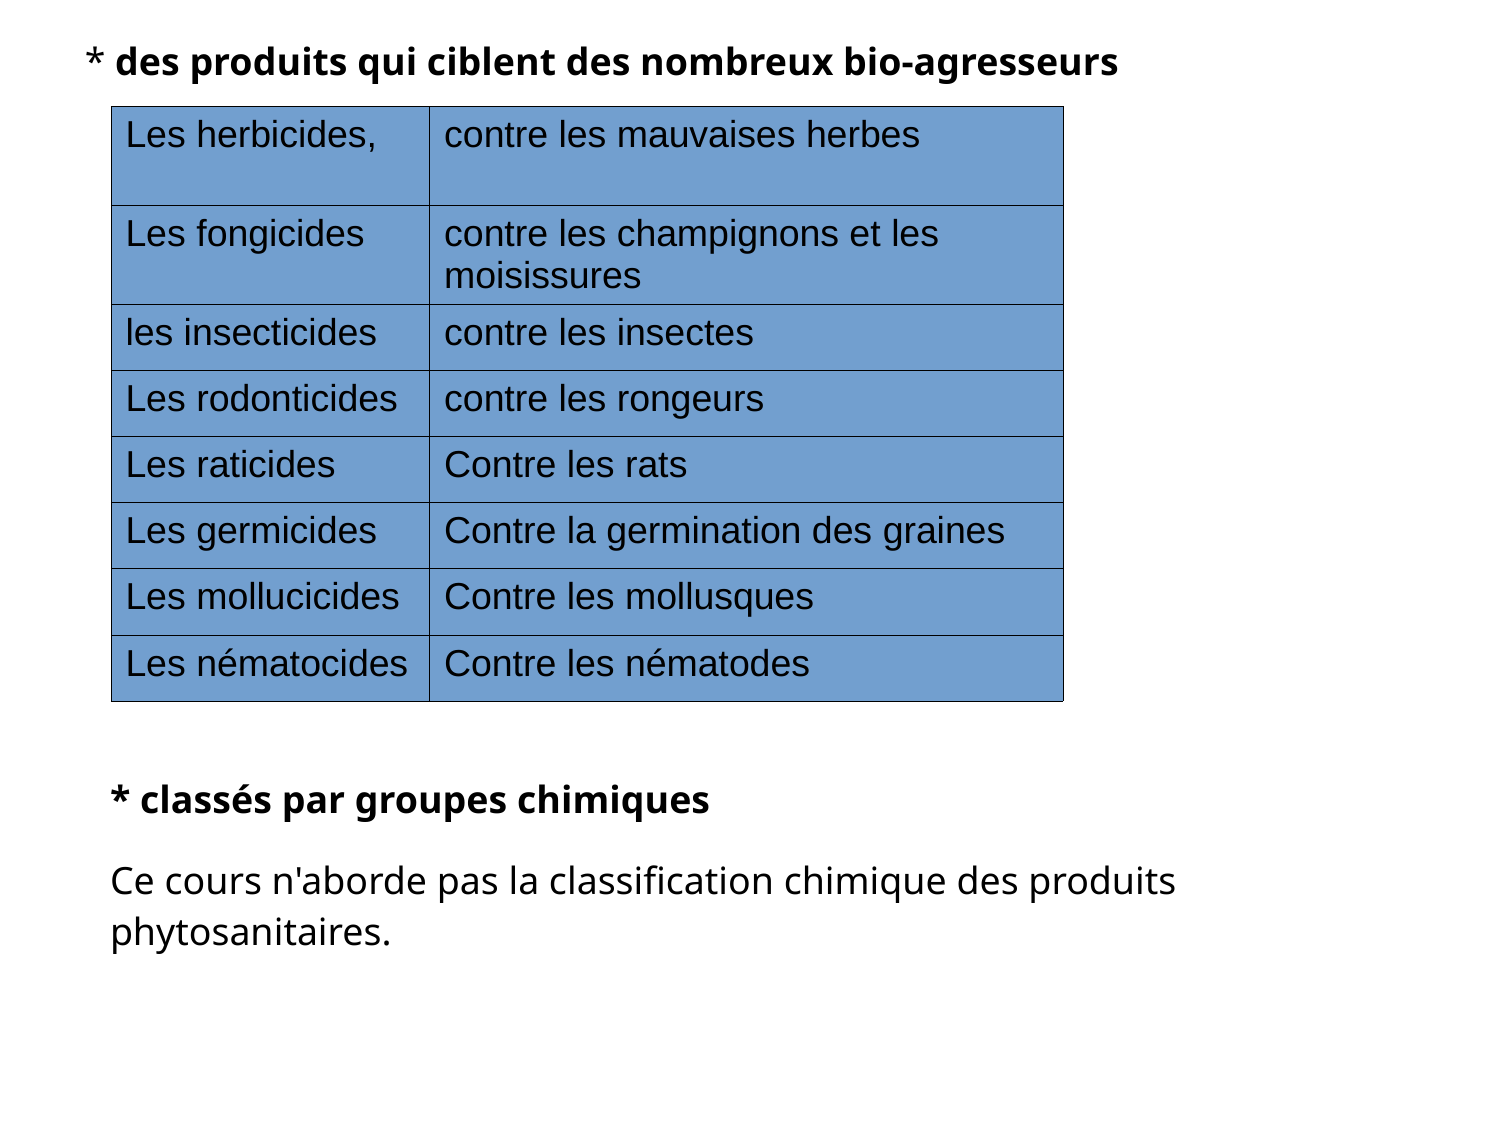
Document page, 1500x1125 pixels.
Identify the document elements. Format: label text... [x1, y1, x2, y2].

table_cell contre les insectes [430, 305, 1063, 370]
table_cell contre les champignons et les moisissures [430, 206, 1063, 304]
table_cell Contre les mollusques [430, 569, 1063, 635]
table_cell Contre les nématodes [430, 636, 1063, 701]
table_cell Les germicides [112, 503, 429, 568]
table_cell Les fongicides [112, 206, 429, 304]
table_cell Les rodonticides [112, 371, 429, 436]
table_cell contre les rongeurs [430, 371, 1063, 436]
list * des produits qui ciblent des nombreux bio-agresseurs [75, 35, 1425, 916]
table_cell les insecticides [112, 305, 429, 370]
table_cell Contre la germination des graines [430, 503, 1063, 568]
table_header Les herbicides, [112, 107, 429, 205]
table_cell Contre les rats [430, 437, 1063, 502]
table_cell Les mollucicides [112, 569, 429, 635]
table_cell Les nématocides [112, 636, 429, 701]
text_box * classés par groupes chimiques Ce cours n'aborde pas la classification chimique des produits phytosanitaires. [110, 773, 1300, 1004]
table_cell Les raticides [112, 437, 429, 502]
table_header contre les mauvaises herbes [430, 107, 1063, 205]
